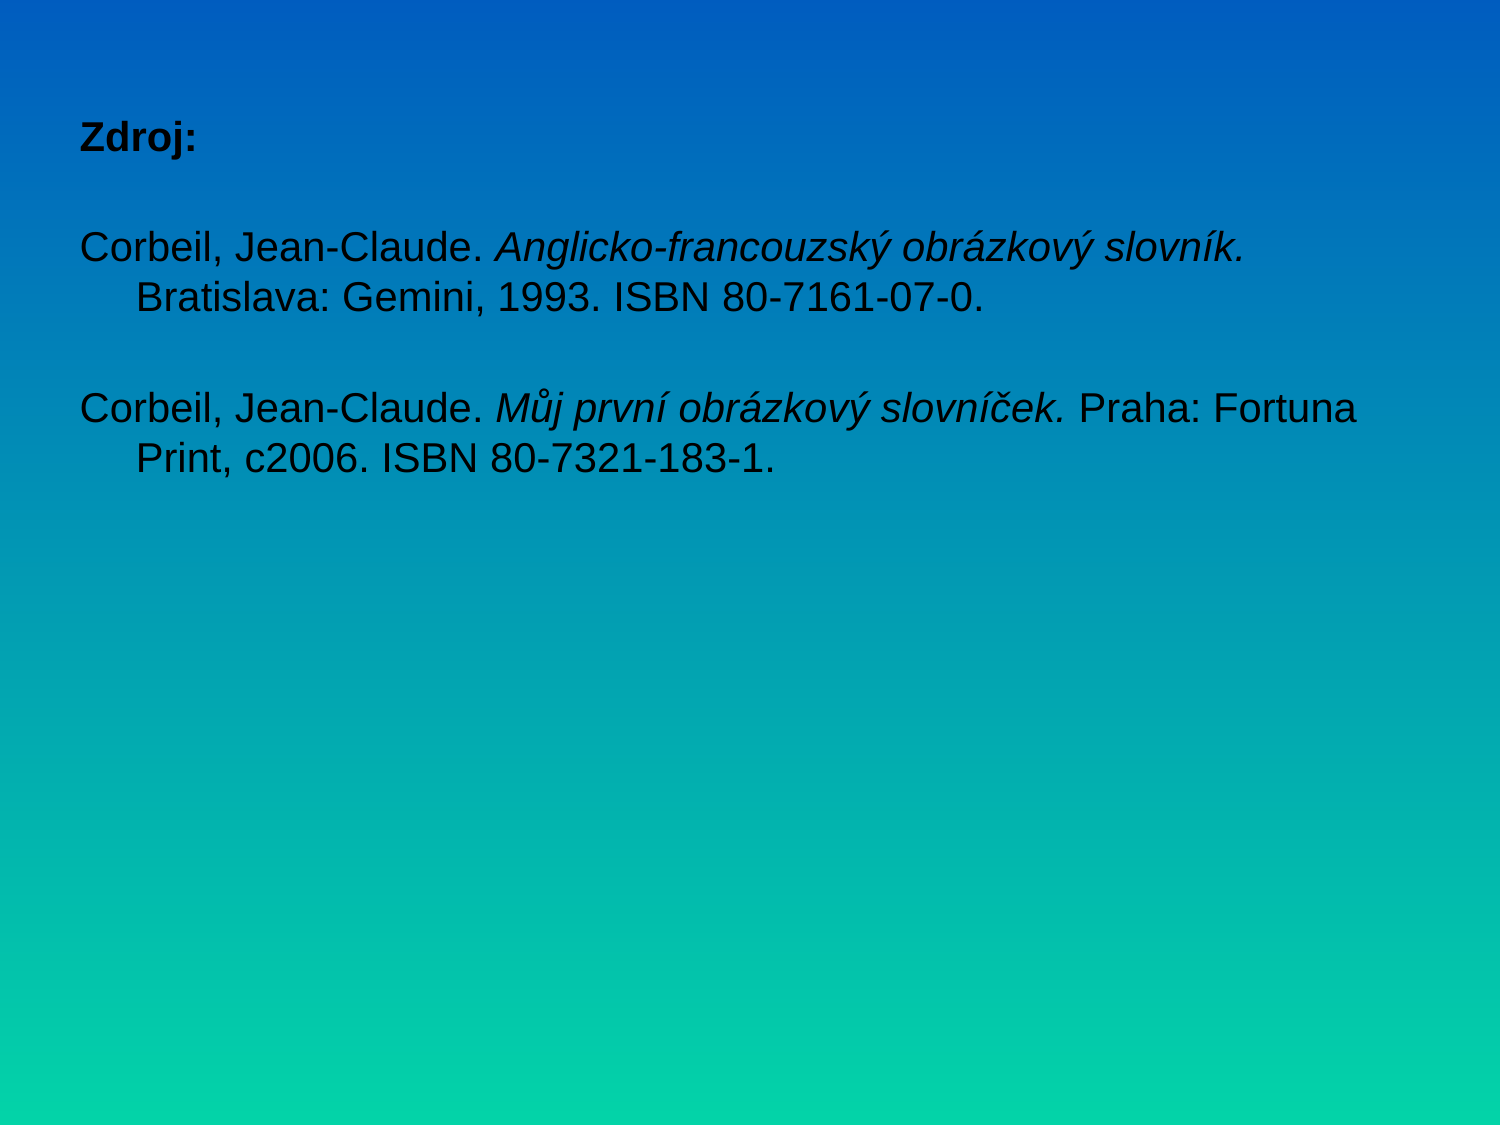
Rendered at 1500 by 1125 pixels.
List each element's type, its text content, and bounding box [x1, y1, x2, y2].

text_box Zdroj: Corbeil, Jean-Claude. Anglicko-francouzský obrázkový slovník. Bratislava: Gemini, 1993. ISBN 80-7161-07-0. Corbeil, Jean-Claude. Můj první obrázkový slovníček. Praha: Fortuna Print, c2006. ISBN 80-7321-183-1. [64, 101, 1415, 845]
